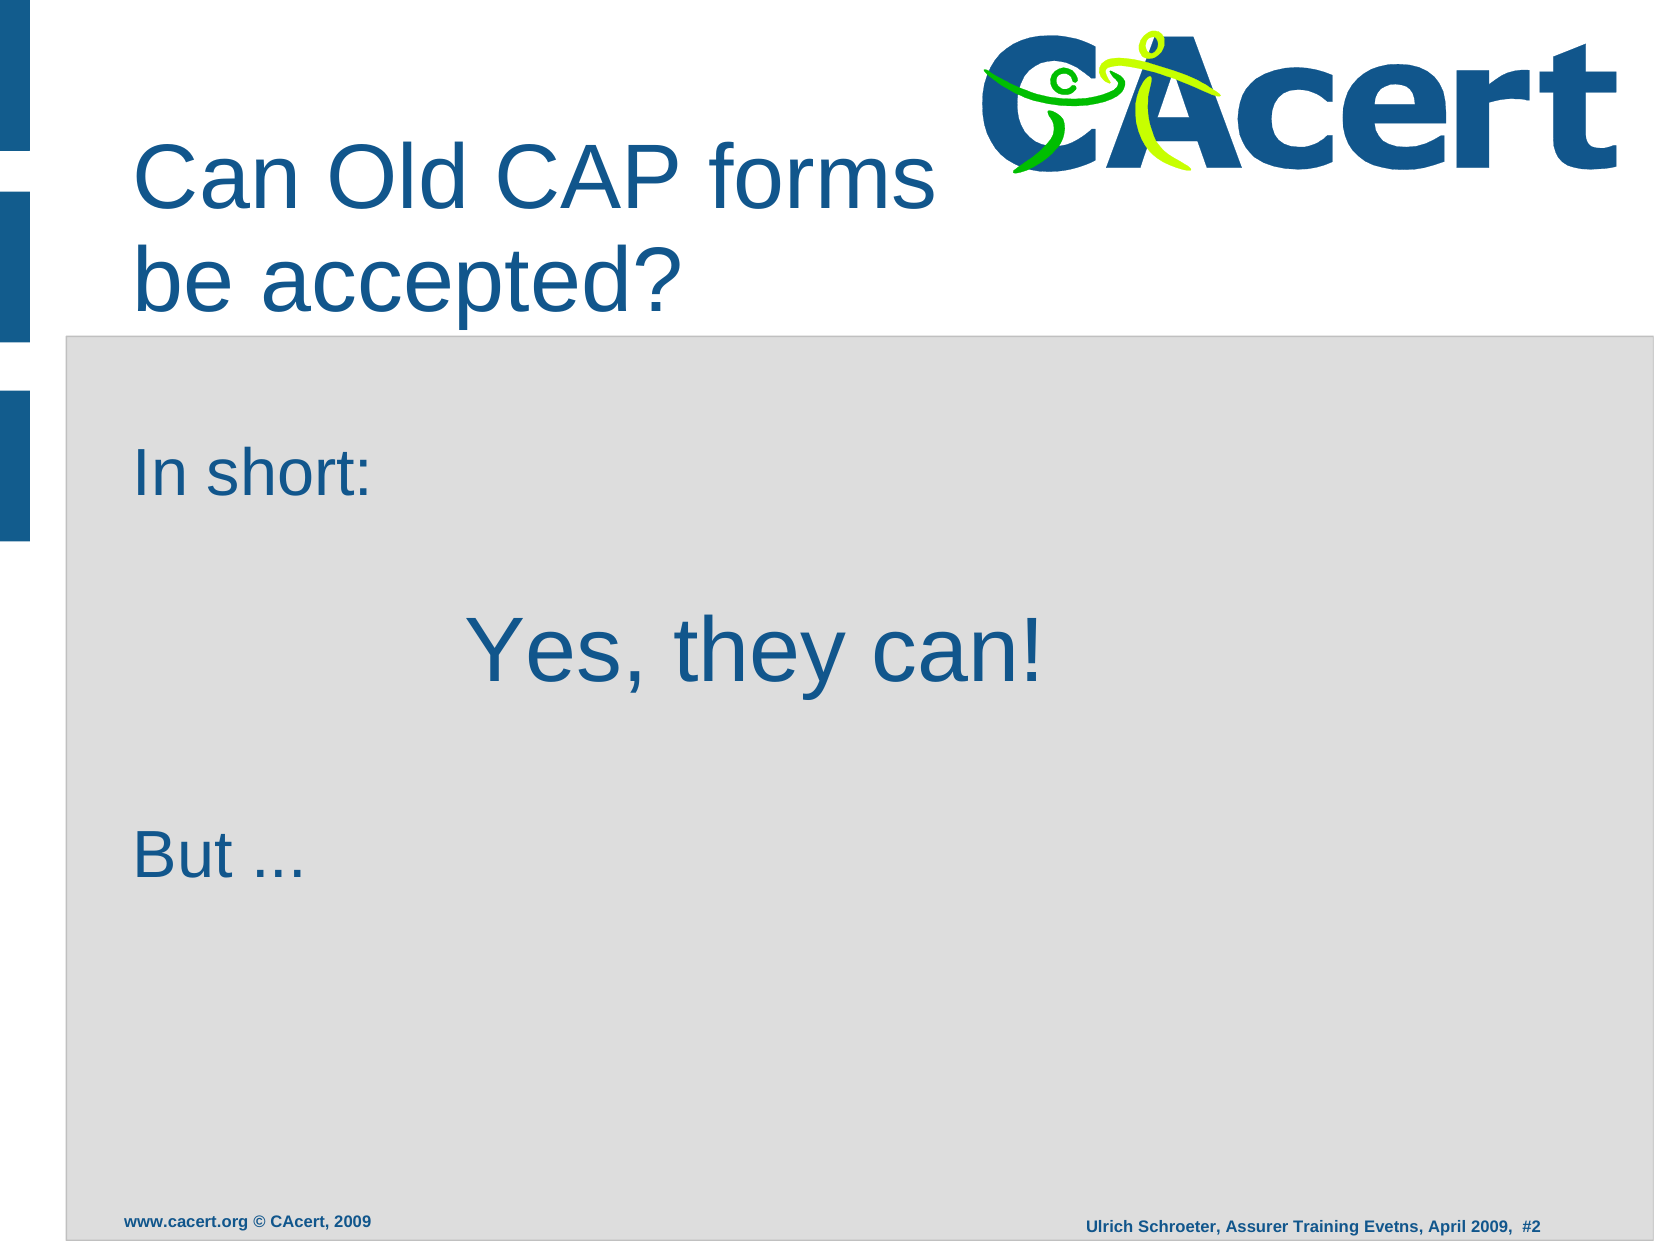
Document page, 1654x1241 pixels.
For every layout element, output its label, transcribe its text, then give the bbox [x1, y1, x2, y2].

text_box Can Old CAP forms be accepted? [118, 118, 952, 345]
text_box In short: Yes, they can! But ... [118, 413, 1597, 906]
